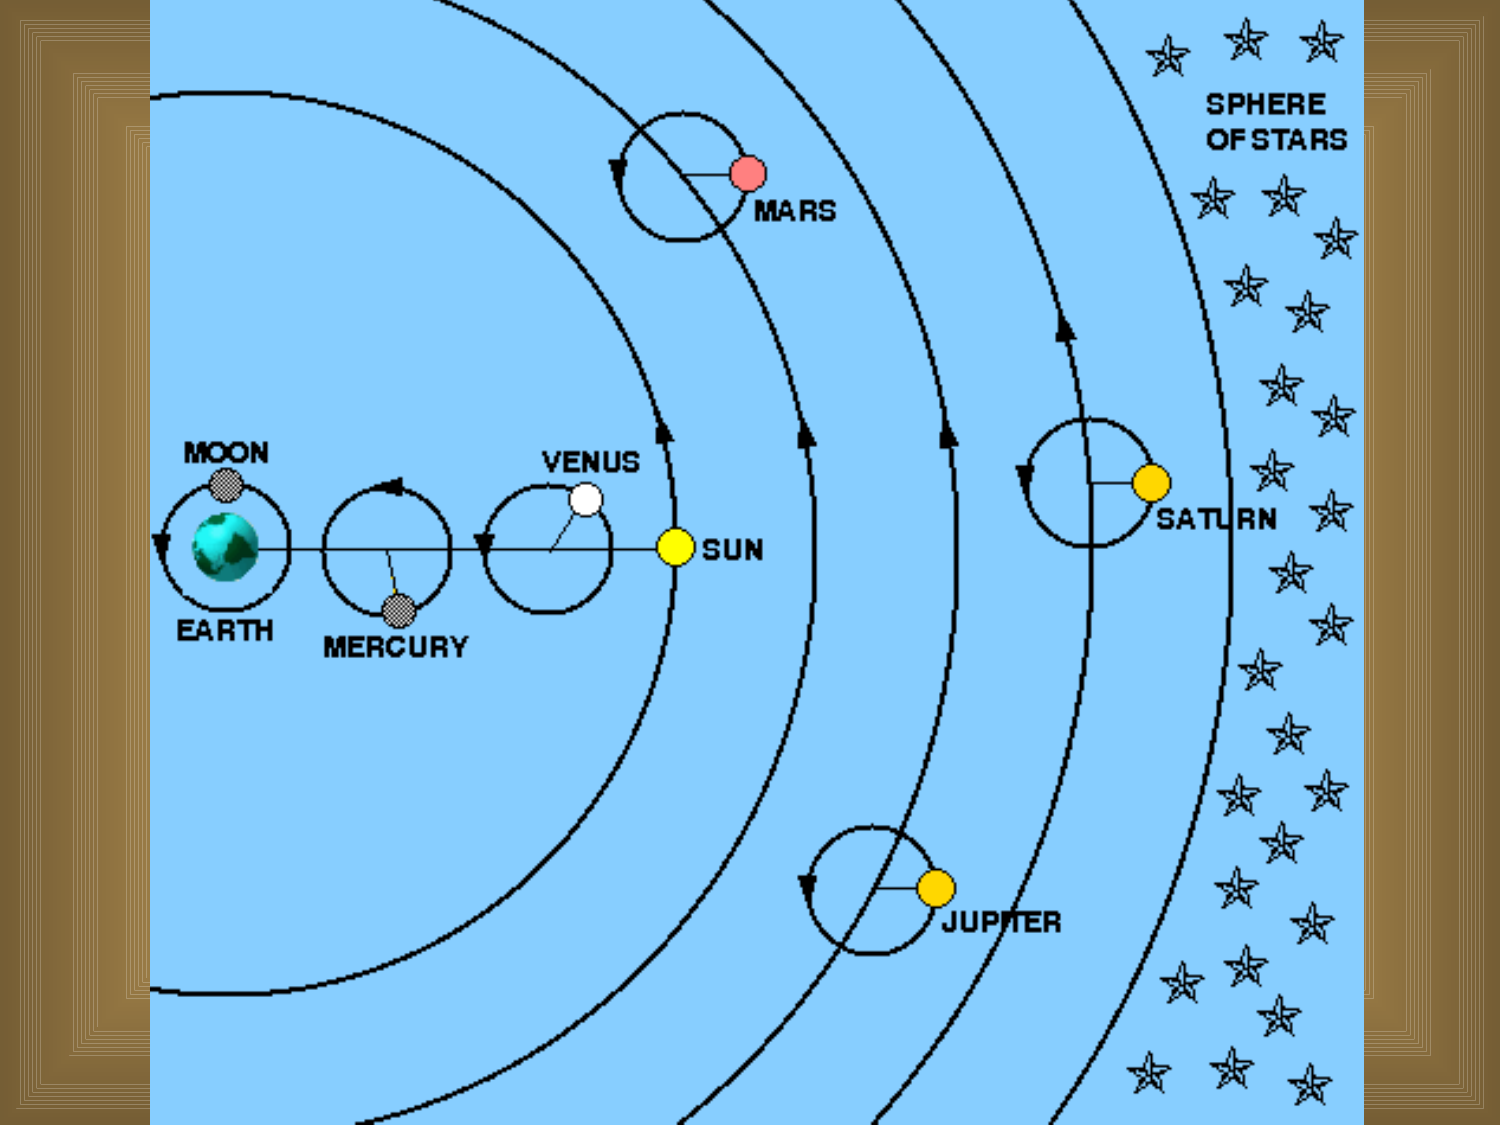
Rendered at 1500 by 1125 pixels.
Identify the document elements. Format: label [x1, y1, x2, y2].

picture [150, 0, 1364, 1125]
